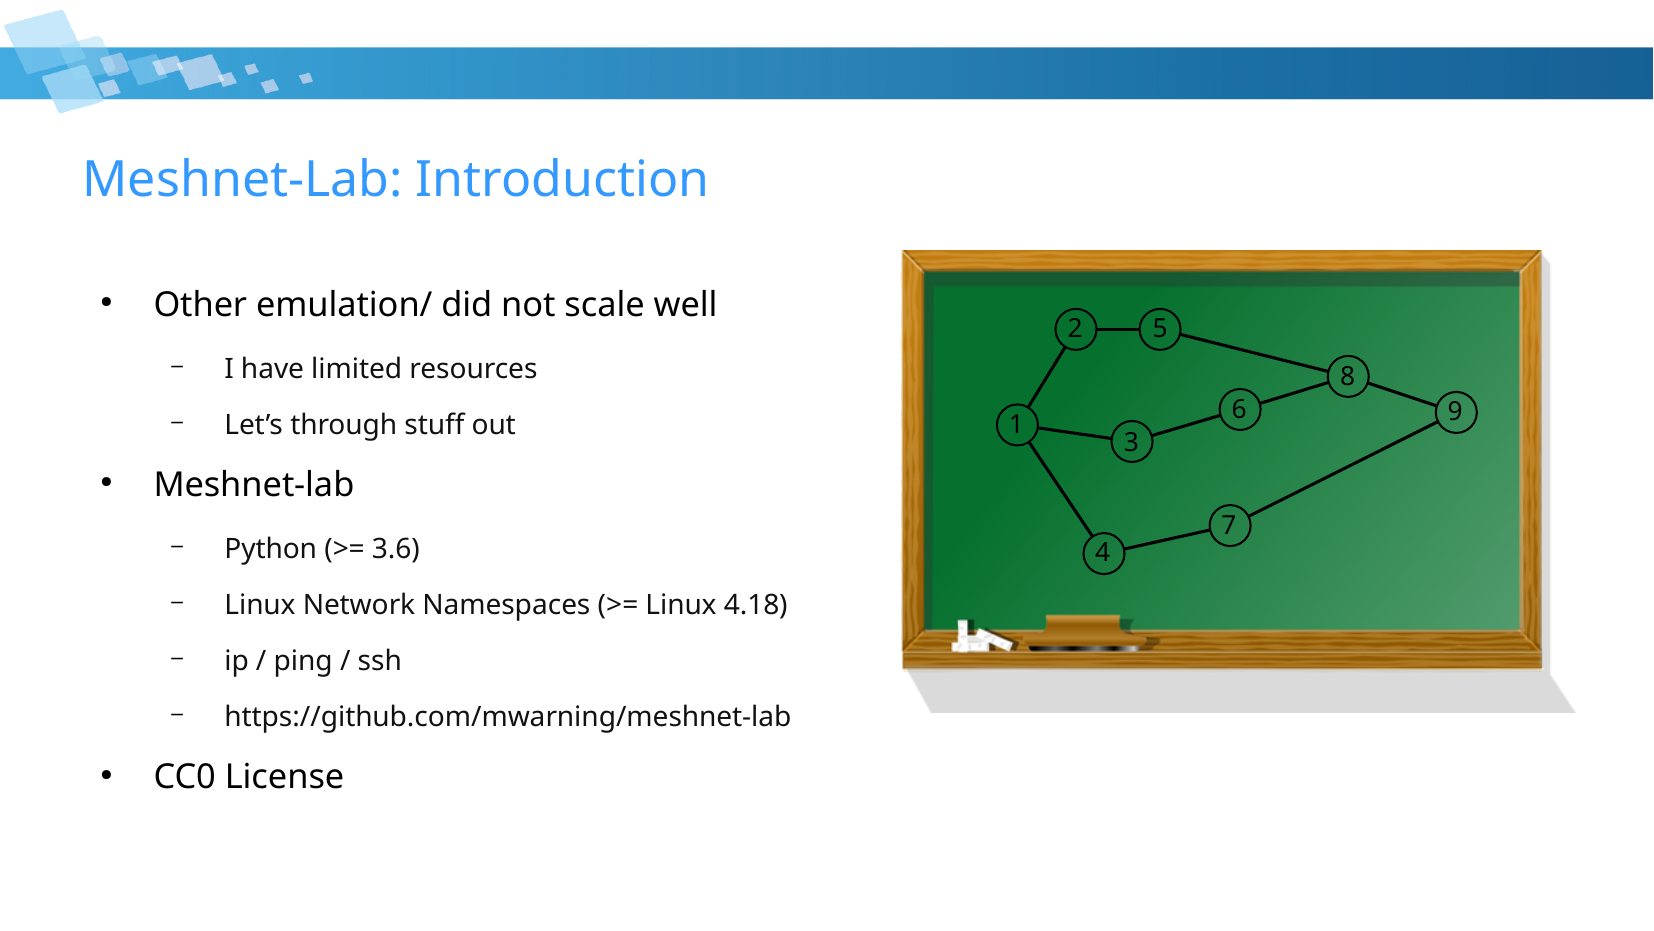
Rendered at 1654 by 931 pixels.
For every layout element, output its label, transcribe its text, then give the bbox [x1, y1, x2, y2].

title Meshnet-Lab: Introduction [82, 99, 1571, 255]
picture [0, 0, 1653, 929]
list Other emulation/ did not scale well I have limited resources Let’s through stuff out Meshnet-lab Python (>= 3.6) Linux Network Namespaces (>= Linux 4.18) ip / ping / ssh https://github.com/mwarning/meshnet-lab CC0 License [82, 279, 1571, 820]
